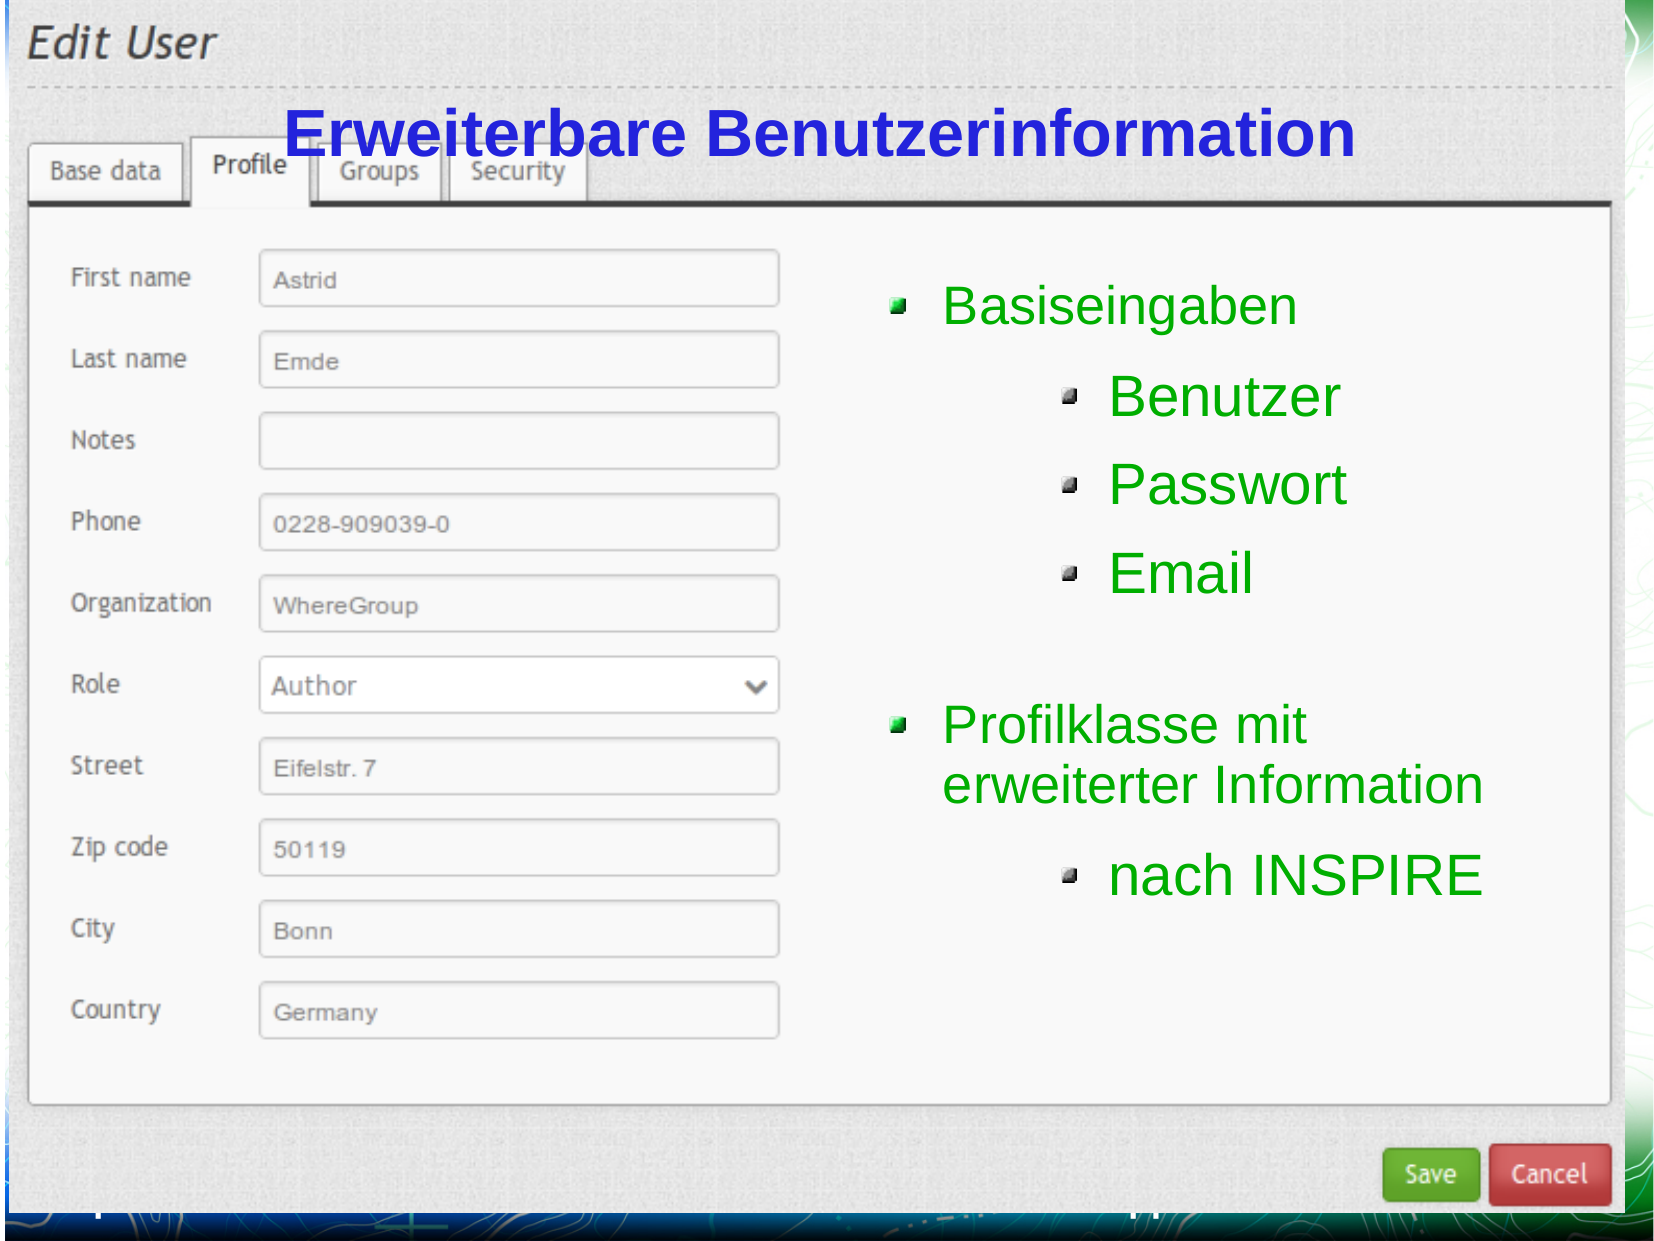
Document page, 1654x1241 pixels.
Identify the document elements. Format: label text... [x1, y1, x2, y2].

title Erweiterbare Benutzerinformation [76, 58, 1565, 207]
picture [5, 0, 1654, 1241]
list Basiseingaben Benutzer Passwort Email Profilklasse mit erweiterter Information nach INSPIRE [872, 275, 1552, 1094]
